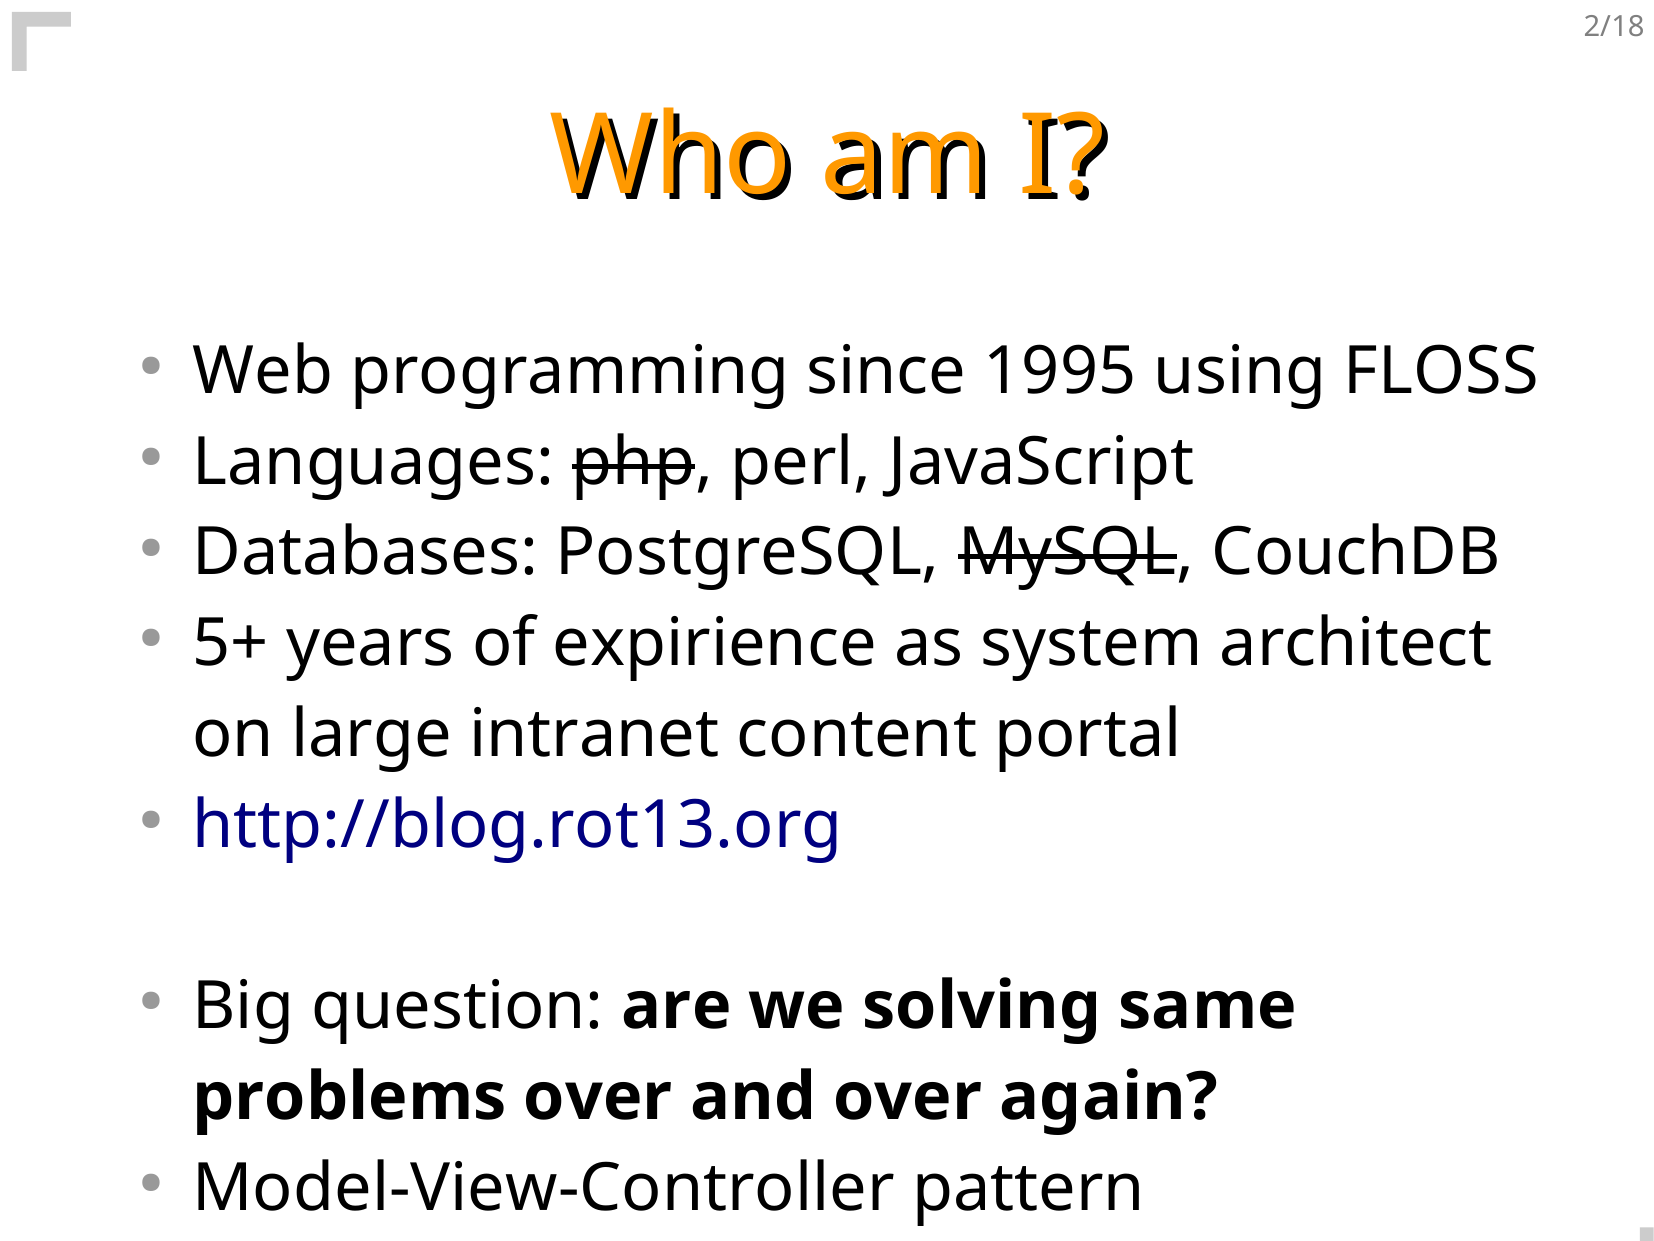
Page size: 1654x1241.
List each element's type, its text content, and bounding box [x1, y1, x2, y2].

title Who am I? [121, 46, 1534, 254]
list Web programming since 1995 using FLOSS Languages: php, perl, JavaScript Databases: PostgreSQL, MySQL, CouchDB 5+ years of expirience as system architect on large intranet content portal http://blog.rot13.org Big question: are we solving same problems over and over again? Model-View-Controller pattern [121, 322, 1561, 1132]
